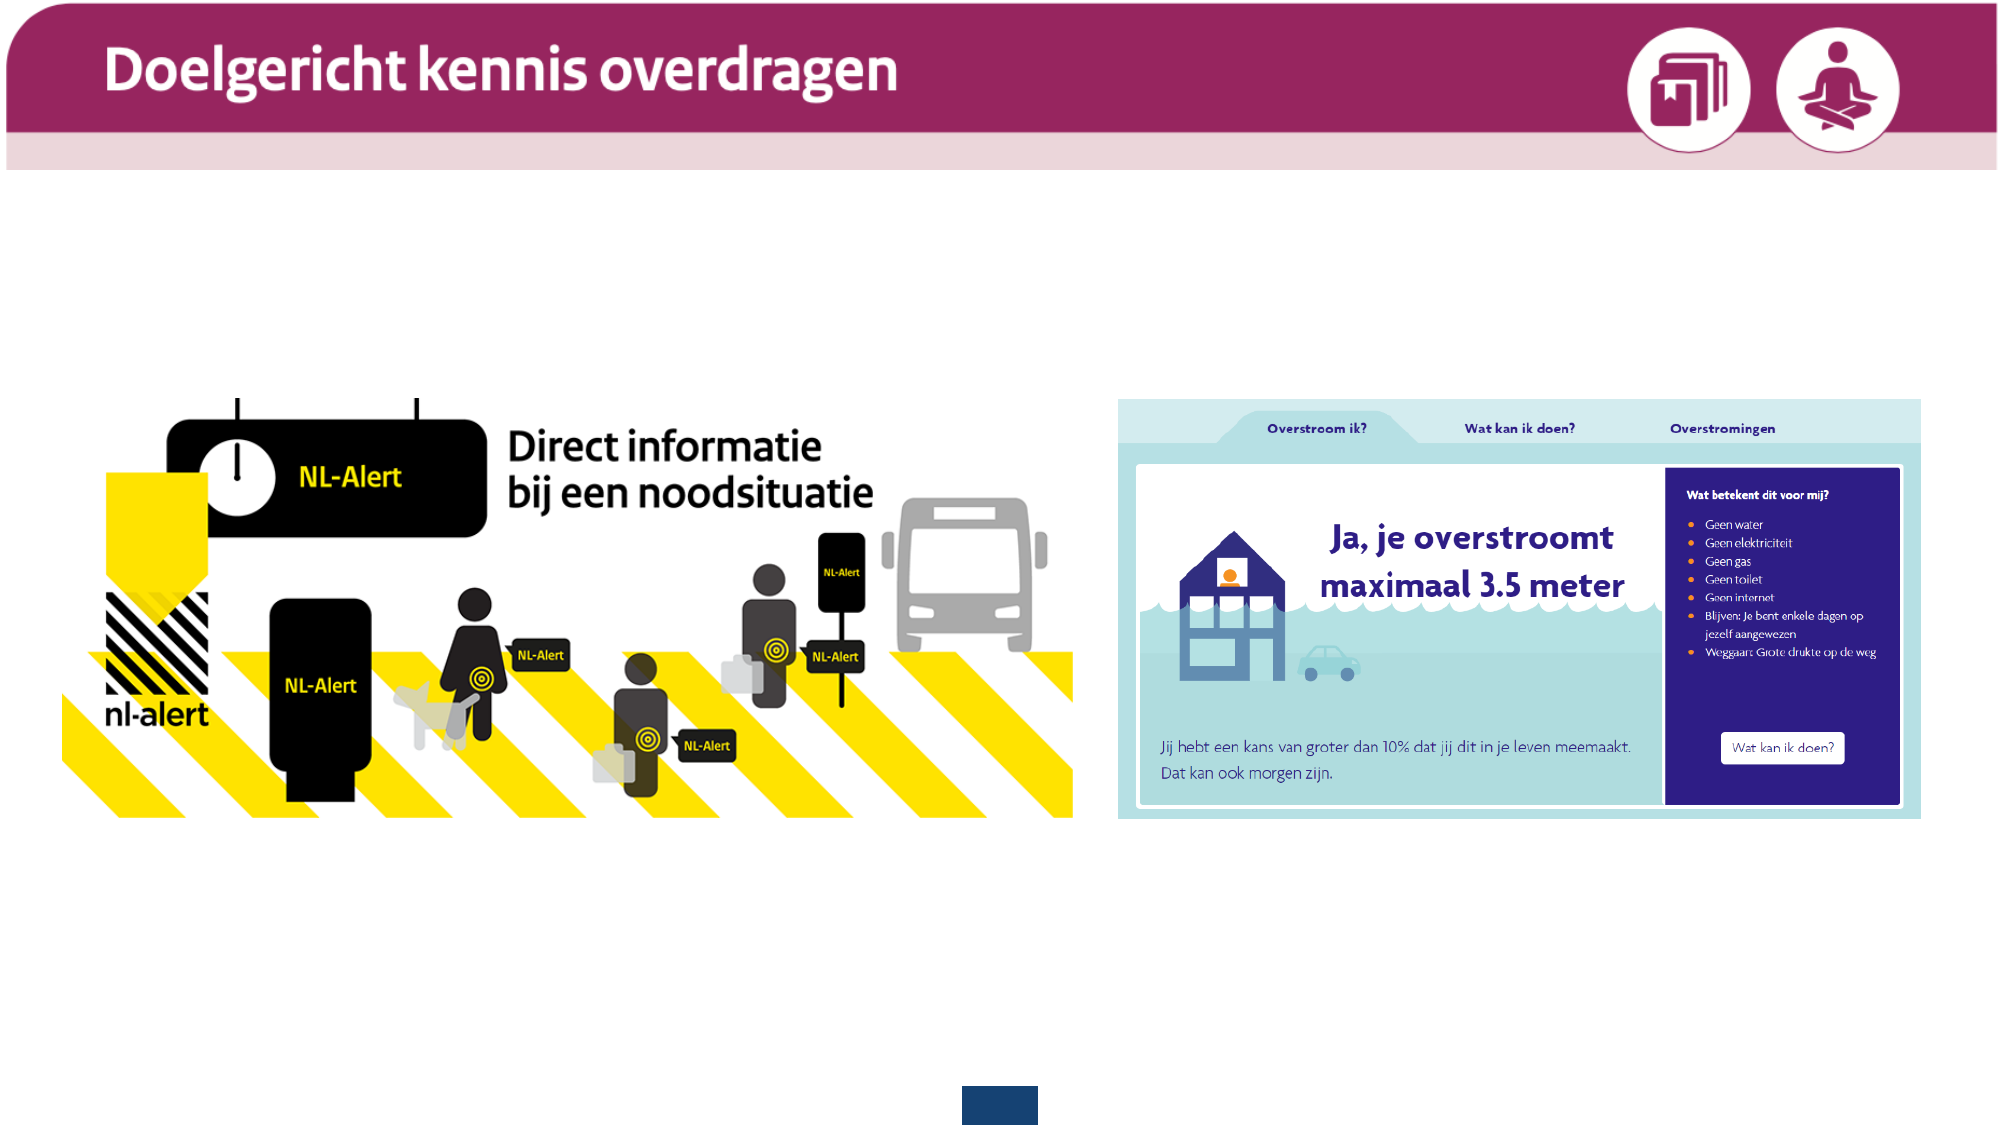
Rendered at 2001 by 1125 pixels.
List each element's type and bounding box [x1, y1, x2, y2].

picture [5, 0, 2000, 170]
picture [62, 398, 1073, 818]
picture [1118, 399, 1921, 820]
